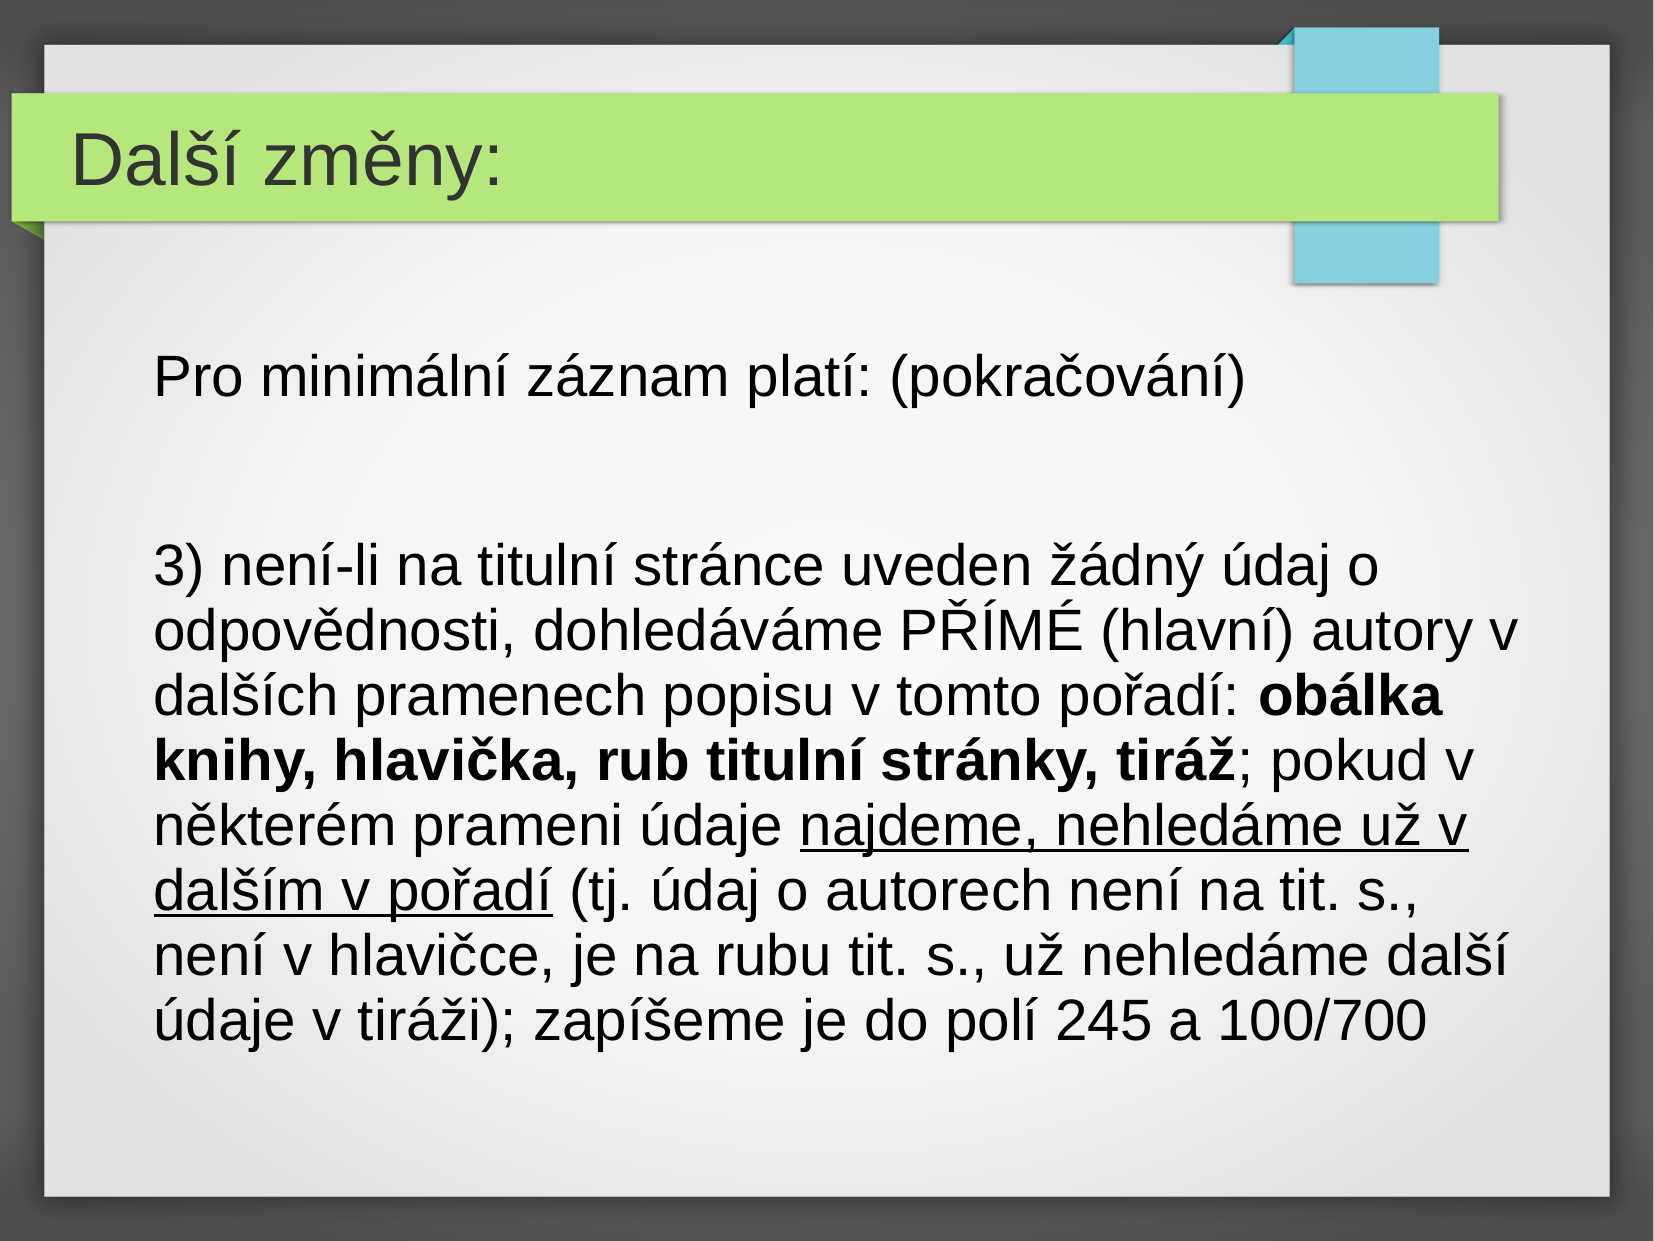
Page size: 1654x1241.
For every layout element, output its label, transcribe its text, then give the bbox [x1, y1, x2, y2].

list Pro minimální záznam platí: (pokračování) 3) není-li na titulní stránce uveden žádný údaj o odpovědnosti, dohledáváme PŘÍMÉ (hlavní) autory v dalších pramenech popisu v tomto pořadí: obálka knihy, hlavička, rub titulní stránky, tiráž; pokud v některém prameni údaje najdeme, nehledáme už v dalším v pořadí (tj. údaj o autorech není na tit. s., není v hlavičce, je na rubu tit. s., už nehledáme další údaje v tiráži); zapíšeme je do polí 245 a 100/700 [82, 343, 1538, 1063]
title Další změny: [70, 106, 1229, 213]
picture [0, 0, 1654, 1241]
